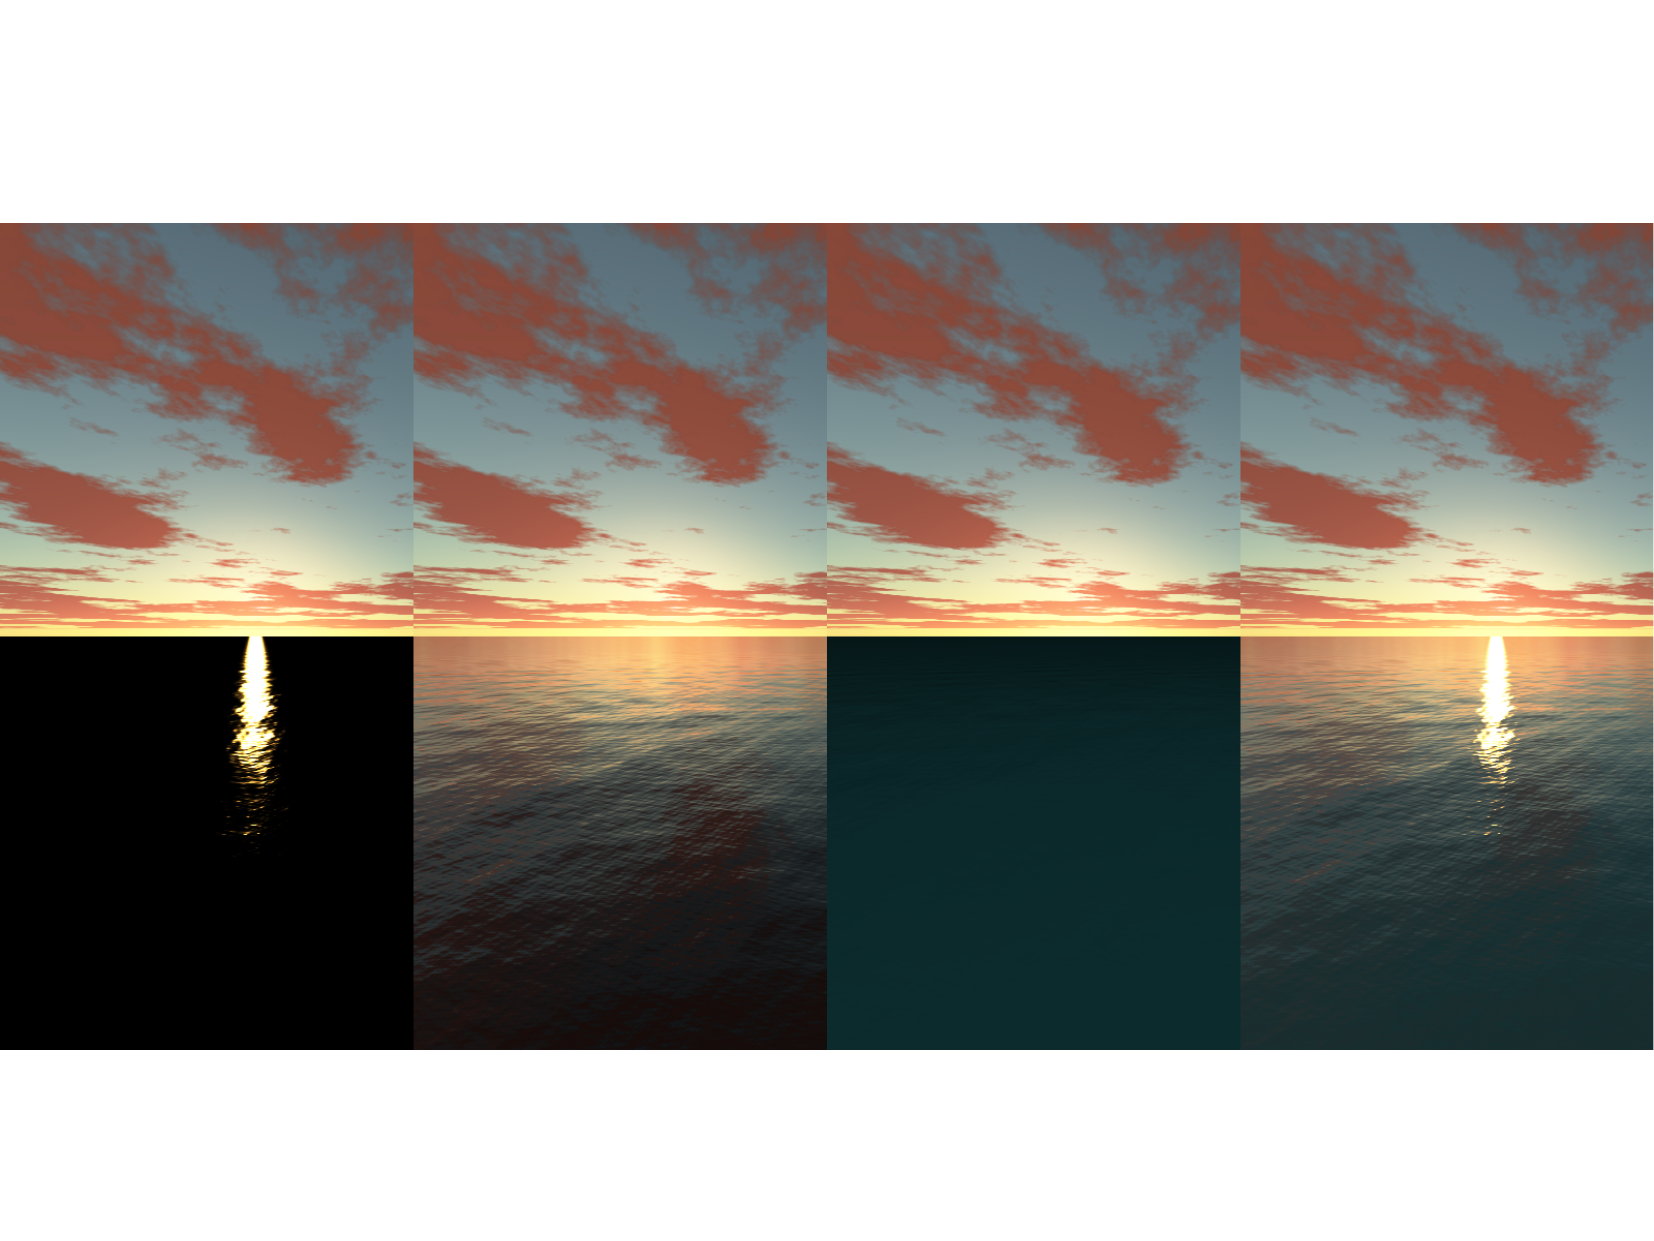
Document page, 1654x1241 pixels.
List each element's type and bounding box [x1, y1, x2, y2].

picture [0, 223, 1654, 1051]
